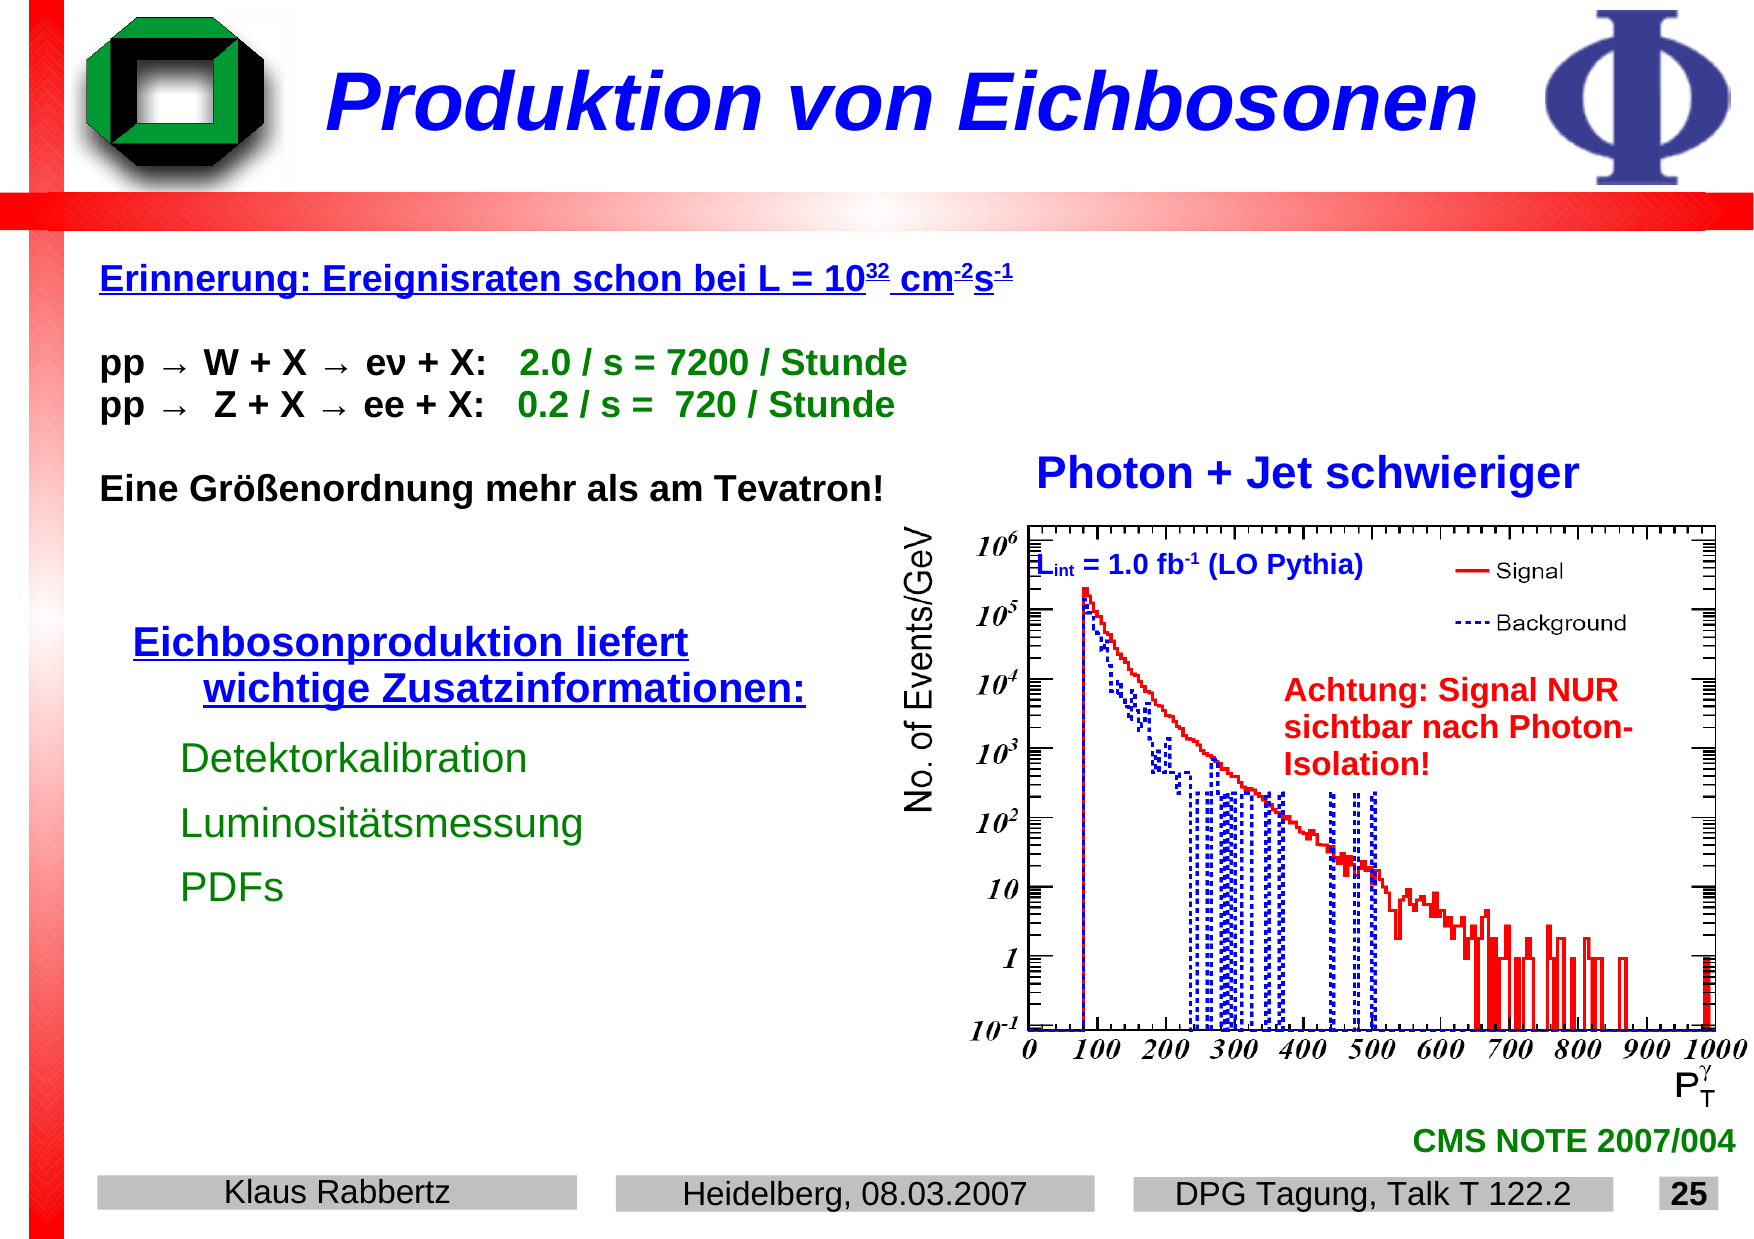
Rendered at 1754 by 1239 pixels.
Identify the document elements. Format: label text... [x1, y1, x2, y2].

text_box Achtung: Signal NUR sichtbar nach Photon- Isolation! [1271, 659, 1647, 795]
picture [892, 514, 1754, 1118]
picture [64, 9, 299, 192]
text_box CMS NOTE 2007/004 [1400, 1111, 1749, 1172]
list Eichbosonproduktion liefert wichtige Zusatzinformationen: Detektorkalibration Luminositätsmessung PDFs [73, 618, 852, 1035]
text_box Lint = 1.0 fb-1 (LO Pythia) [1024, 536, 1376, 604]
title Produktion von Eichbosonen [272, 21, 1534, 183]
picture [1545, 10, 1731, 185]
text_box Erinnerung: Ereignisraten schon bei L = 1032 cm-2s-1 pp → W + X → eν + X: 2.0 / s = 7200 / Stunde pp → Z + X → ee + X: 0.2 / s = 720 / Stunde Eine Größenordnung mehr als am Tevatron! [87, 245, 1026, 564]
text_box Photon + Jet schwieriger [1026, 435, 1629, 511]
